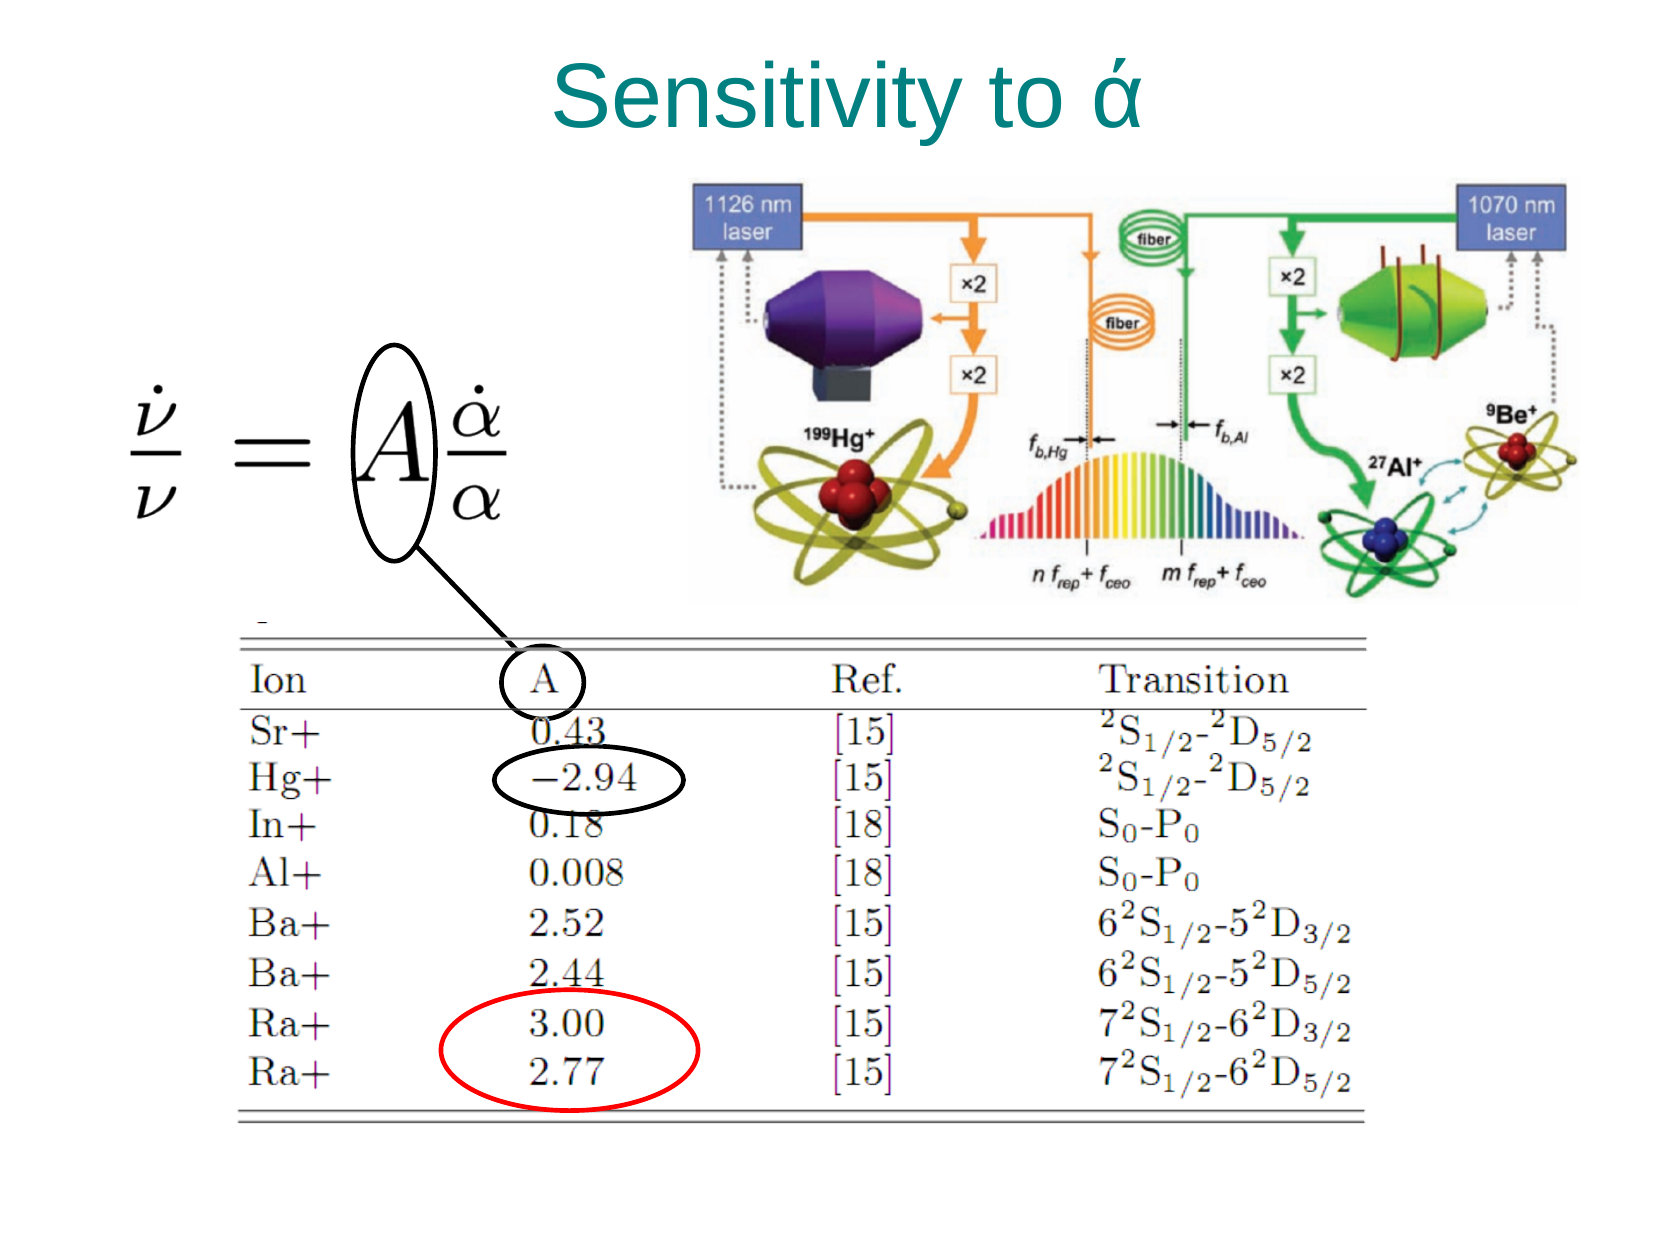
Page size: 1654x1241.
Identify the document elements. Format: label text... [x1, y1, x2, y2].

picture [427, 378, 516, 525]
picture [683, 174, 1603, 604]
picture [120, 378, 361, 525]
picture [356, 378, 433, 525]
picture [189, 622, 1384, 1134]
title Sensitivity to ά [156, 22, 1506, 154]
